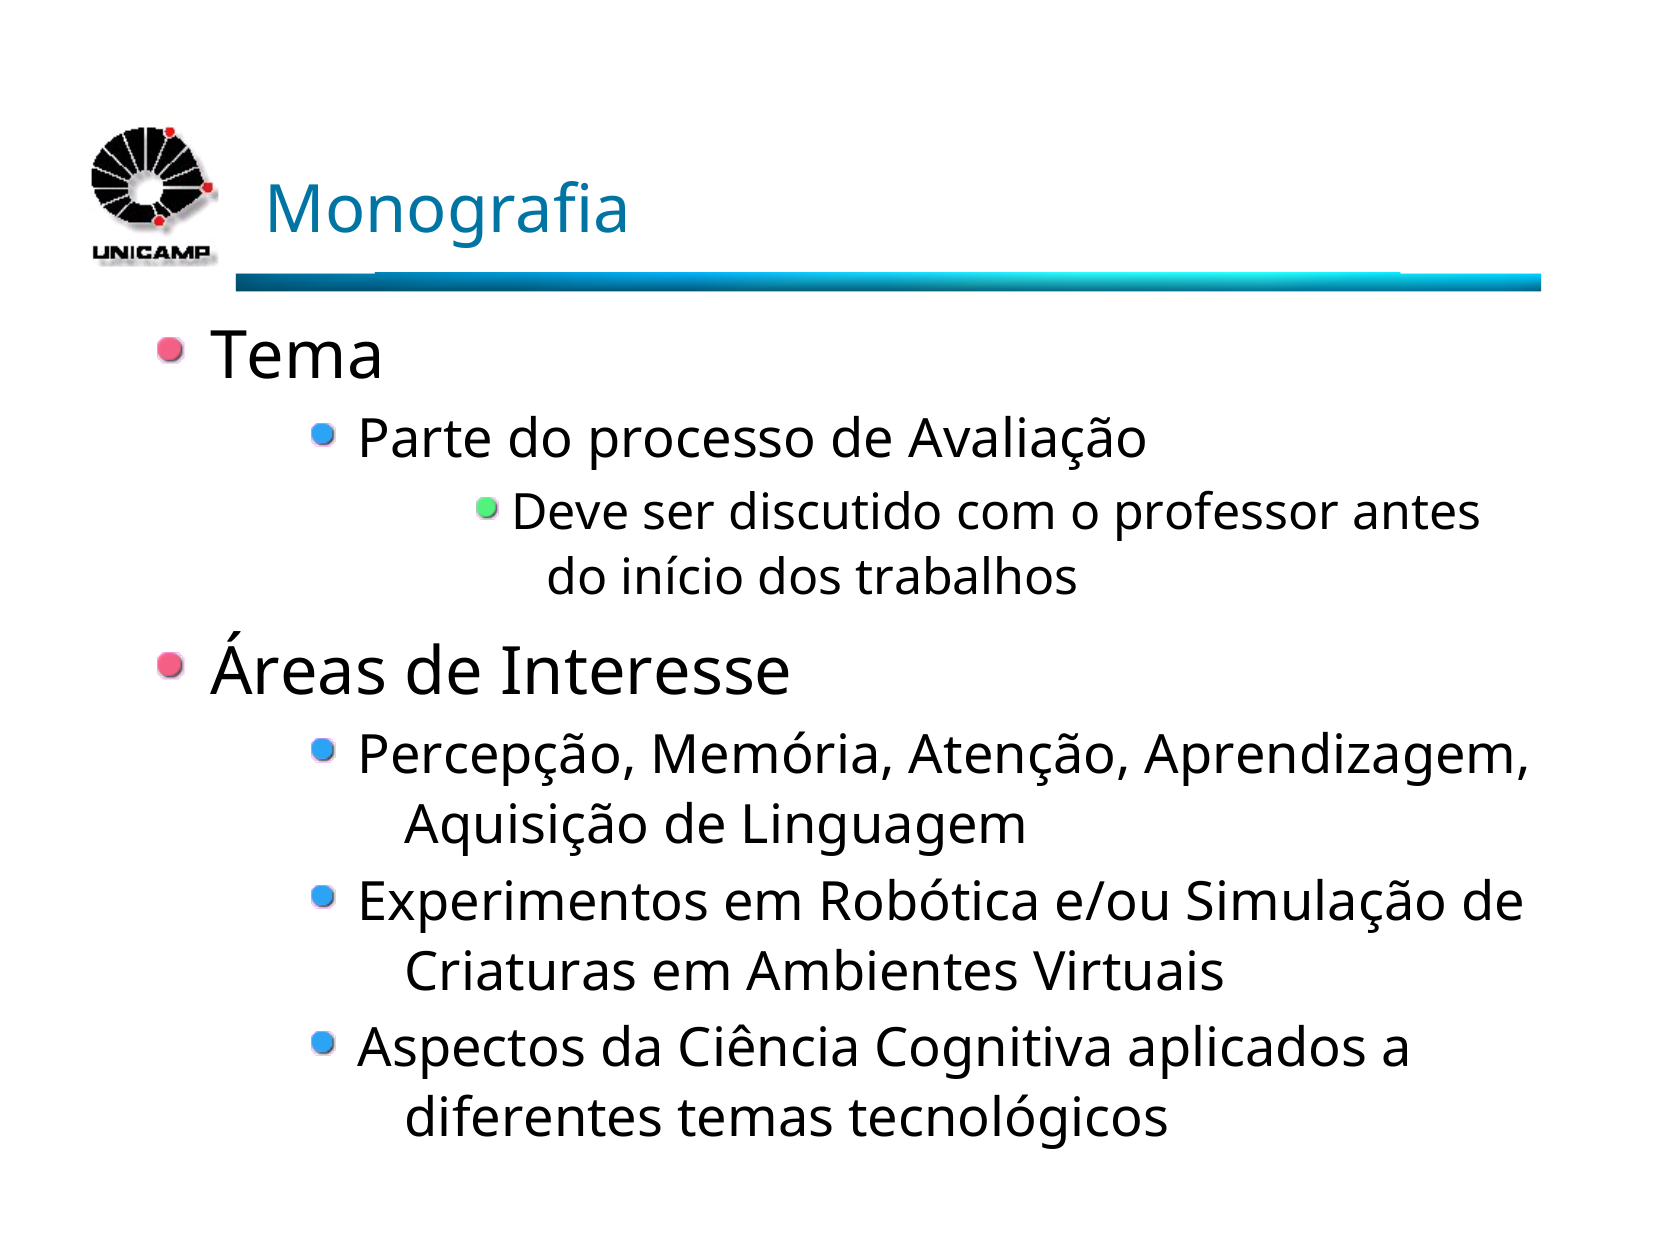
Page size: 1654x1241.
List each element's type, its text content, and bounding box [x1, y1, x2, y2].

title Monografia [264, 42, 1534, 250]
list Tema Parte do processo de Avaliação Deve ser discutido com o professor antes do início dos trabalhos Áreas de Interesse Percepção, Memória, Atenção, Aprendizagem, Aquisição de Linguagem Experimentos em Robótica e/ou Simulação de Criaturas em Ambientes Virtuais Aspectos da Ciência Cognitiva aplicados a diferentes temas tecnológicos [121, 309, 1534, 1182]
picture [125, 272, 1654, 295]
